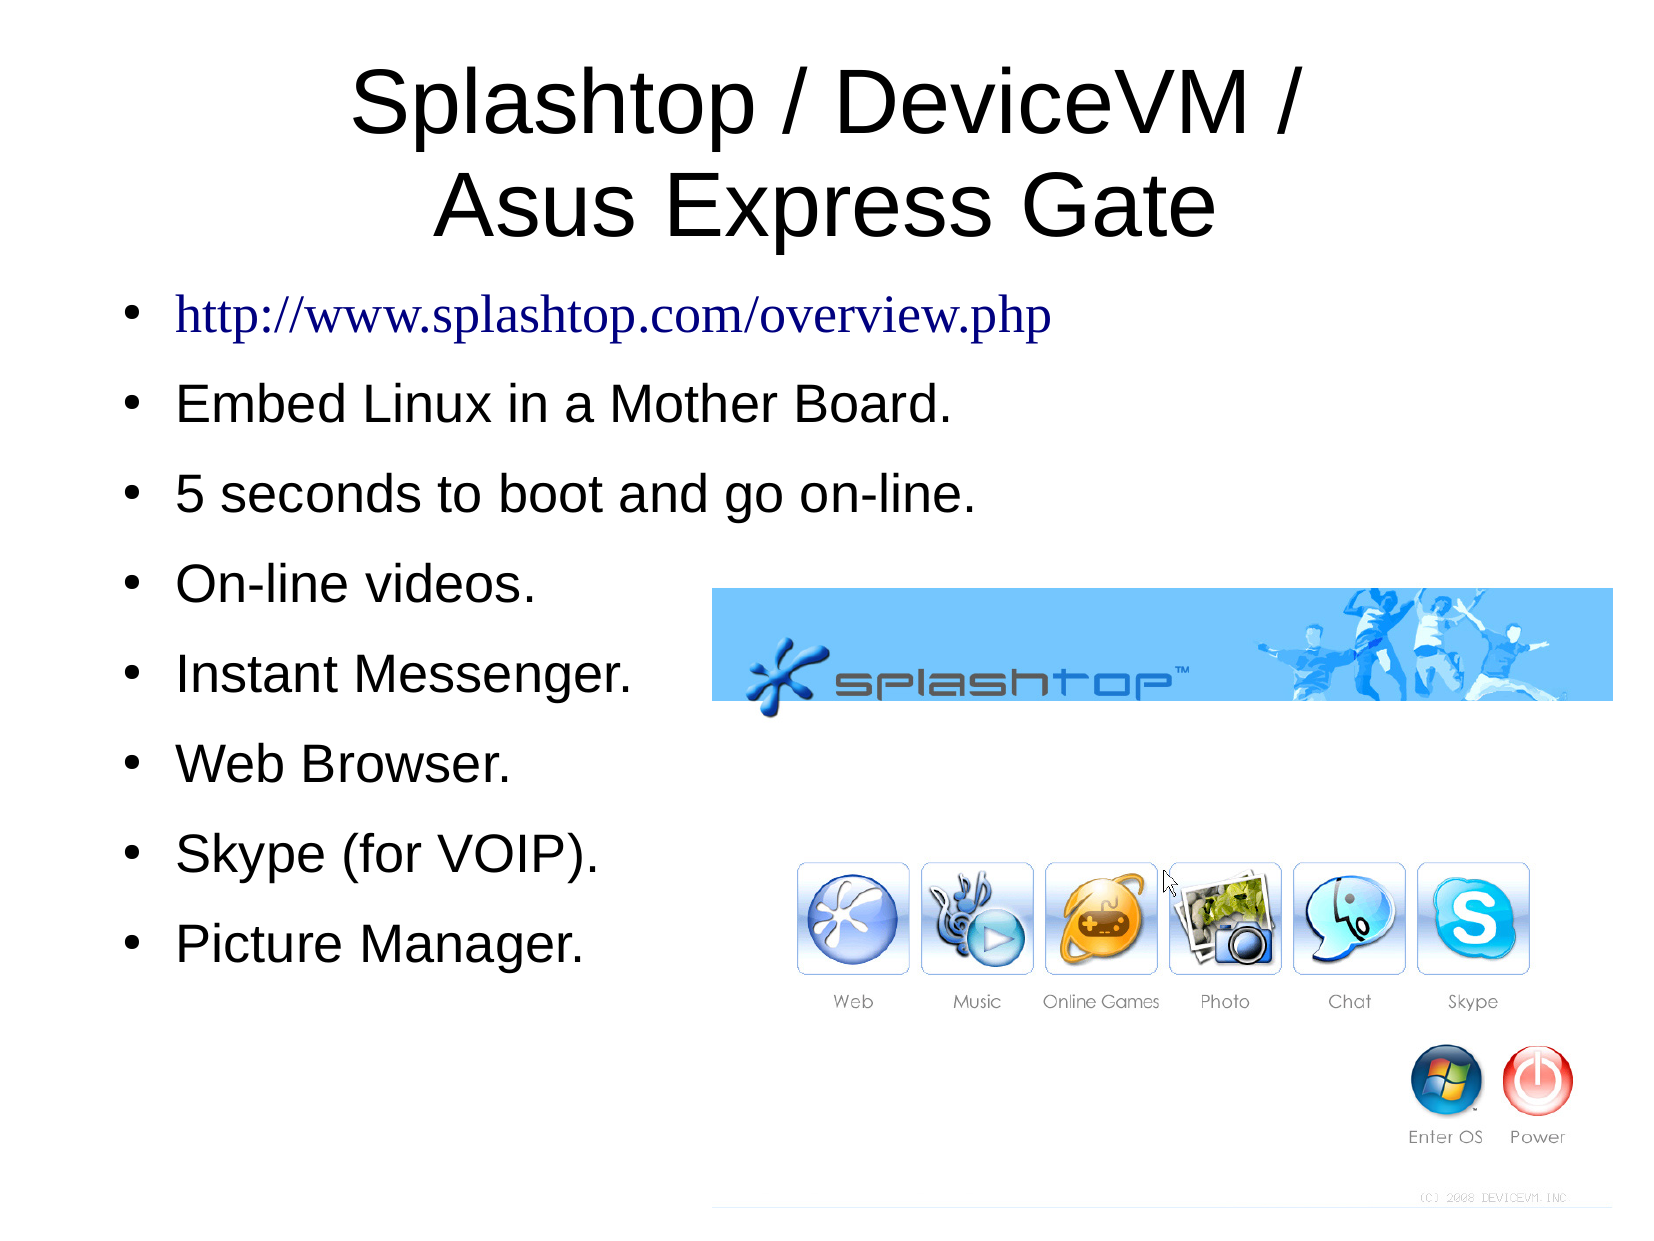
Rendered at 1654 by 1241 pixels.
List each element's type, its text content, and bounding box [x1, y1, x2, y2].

picture [712, 532, 1613, 1208]
list http://www.splashtop.com/overview.php Embed Linux in a Mother Board. 5 seconds to boot and go on-line. On-line videos. Instant Messenger. Web Browser. Skype (for VOIP). Picture Manager. [86, 283, 1576, 1088]
title Splashtop / DeviceVM / Asus Express Gate [82, 39, 1571, 267]
